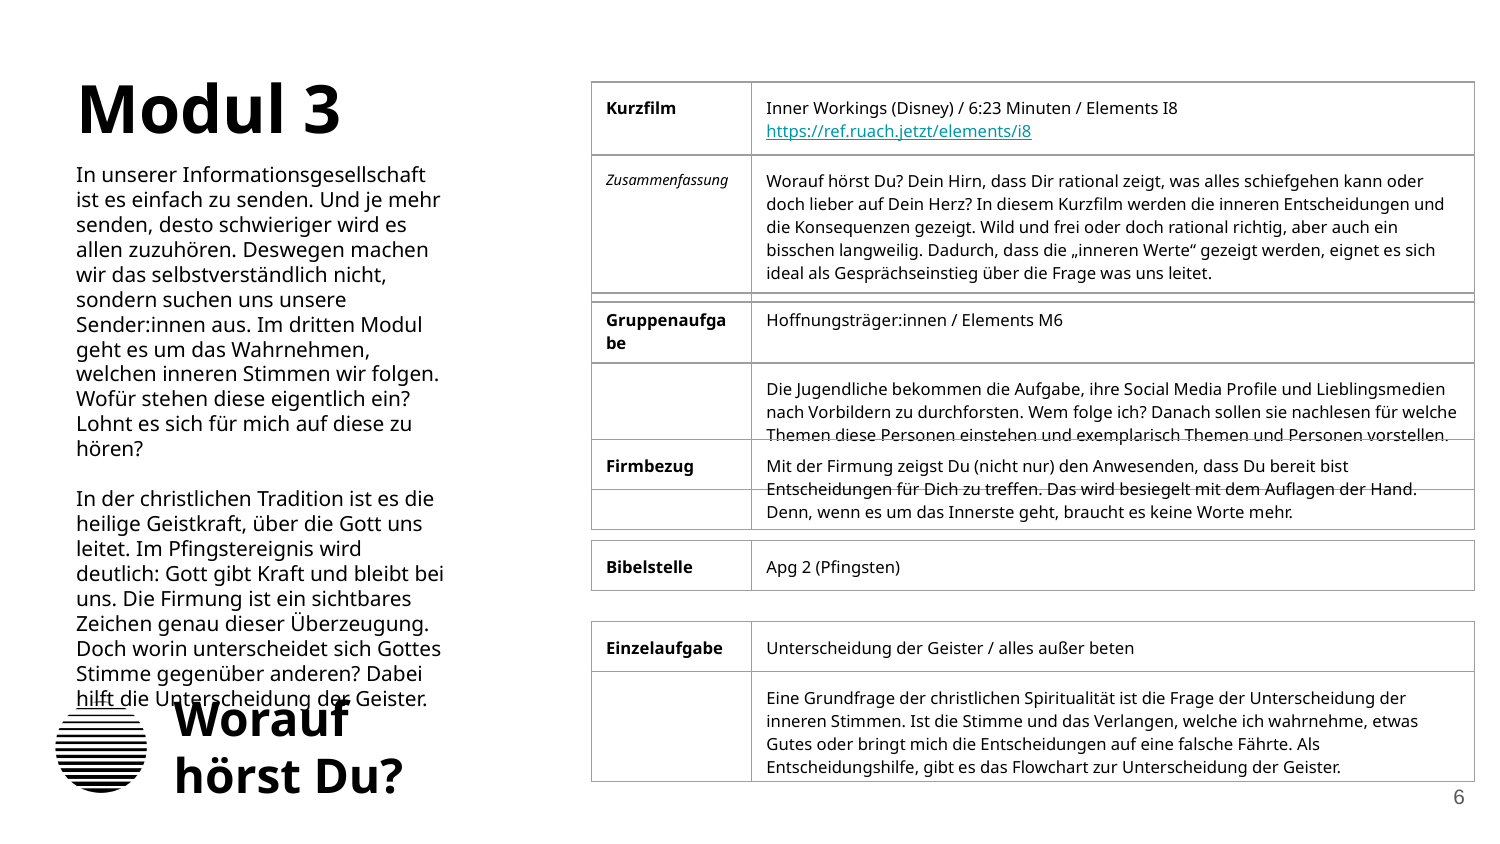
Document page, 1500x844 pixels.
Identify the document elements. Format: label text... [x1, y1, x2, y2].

table_cell Eine Grundfrage der christlichen Spiritualität ist die Frage der Unterscheidung der inneren Stimmen. Ist die Stimme und das Verlangen, welche ich wahrnehme, etwas Gutes oder bringt mich die Entscheidungen auf eine falsche Fährte. Als Entscheidungshilfe, gibt es das Flowchart zur Unterscheidung der Geister. [752, 672, 1474, 781]
table_cell Worauf hörst Du? Dein Hirn, dass Dir rational zeigt, was alles schiefgehen kann oder doch lieber auf Dein Herz? In diesem Kurzfilm werden die inneren Entscheidungen und die Konsequenzen gezeigt. Wild und frei oder doch rational richtig, aber auch ein bisschen langweilig. Dadurch, dass die „inneren Werte“ gezeigt werden, eignet es sich ideal als Gesprächseinstieg über die Frage was uns leitet. [752, 156, 1474, 292]
table_cell [592, 364, 751, 439]
text_box Worauf hörst Du? [184, 673, 487, 819]
slide_number <number> [1389, 764, 1480, 830]
table_header Hoffnungsträger:innen / Elements M6 [752, 294, 1474, 362]
table_header Gruppenaufgabe [592, 294, 751, 362]
text_box Modul 3 [61, 51, 554, 162]
table_header Inner Workings (Disney) / 6:23 Minuten / Elements I8 https://ref.ruach.jetzt/elements/i8 [752, 83, 1474, 154]
table_cell Die Jugendliche bekommen die Aufgabe, ihre Social Media Profile und Lieblingsmedien nach Vorbildern zu durchforsten. Wem folge ich? Danach sollen sie nachlesen für welche Themen diese Personen einstehen und exemplarisch Themen und Personen vorstellen. [752, 364, 1474, 439]
picture [18, 664, 184, 830]
table_cell [592, 672, 751, 781]
table_header Apg 2 (Pfingsten) [752, 541, 1474, 590]
table_header Unterscheidung der Geister / alles außer beten [752, 622, 1474, 671]
table_header Mit der Firmung zeigst Du (nicht nur) den Anwesenden, dass Du bereit bist Entscheidungen für Dich zu treffen. Das wird besiegelt mit dem Auflagen der Hand. Denn, wenn es um das Innerste geht, braucht es keine Worte mehr. [752, 440, 1474, 529]
table_header Bibelstelle [592, 541, 751, 590]
table_header Firmbezug [592, 440, 751, 529]
table_header Kurzfilm [592, 83, 751, 154]
text_box In unserer Informationsgesellschaft ist es einfach zu senden. Und je mehr senden, desto schwieriger wird es allen zuzuhören. Deswegen machen wir das selbstverständlich nicht, sondern suchen uns unsere Sender:innen aus. Im dritten Modul geht es um das Wahrnehmen, welchen inneren Stimmen wir folgen. Wofür stehen diese eigentlich ein? Lohnt es sich für mich auf diese zu hören? In der christlichen Tradition ist es die heilige Geistkraft, über die Gott uns leitet. Im Pfingstereignis wird deutlich: Gott gibt Kraft und bleibt bei uns. Die Firmung ist ein sichtbares Zeichen genau dieser Überzeugung. Doch worin unterscheidet sich Gottes Stimme gegenüber anderen? Dabei hilft die Unterscheidung der Geister. [61, 146, 465, 776]
table_header Einzelaufgabe [592, 622, 751, 671]
table_cell Zusammenfassung [592, 156, 751, 292]
